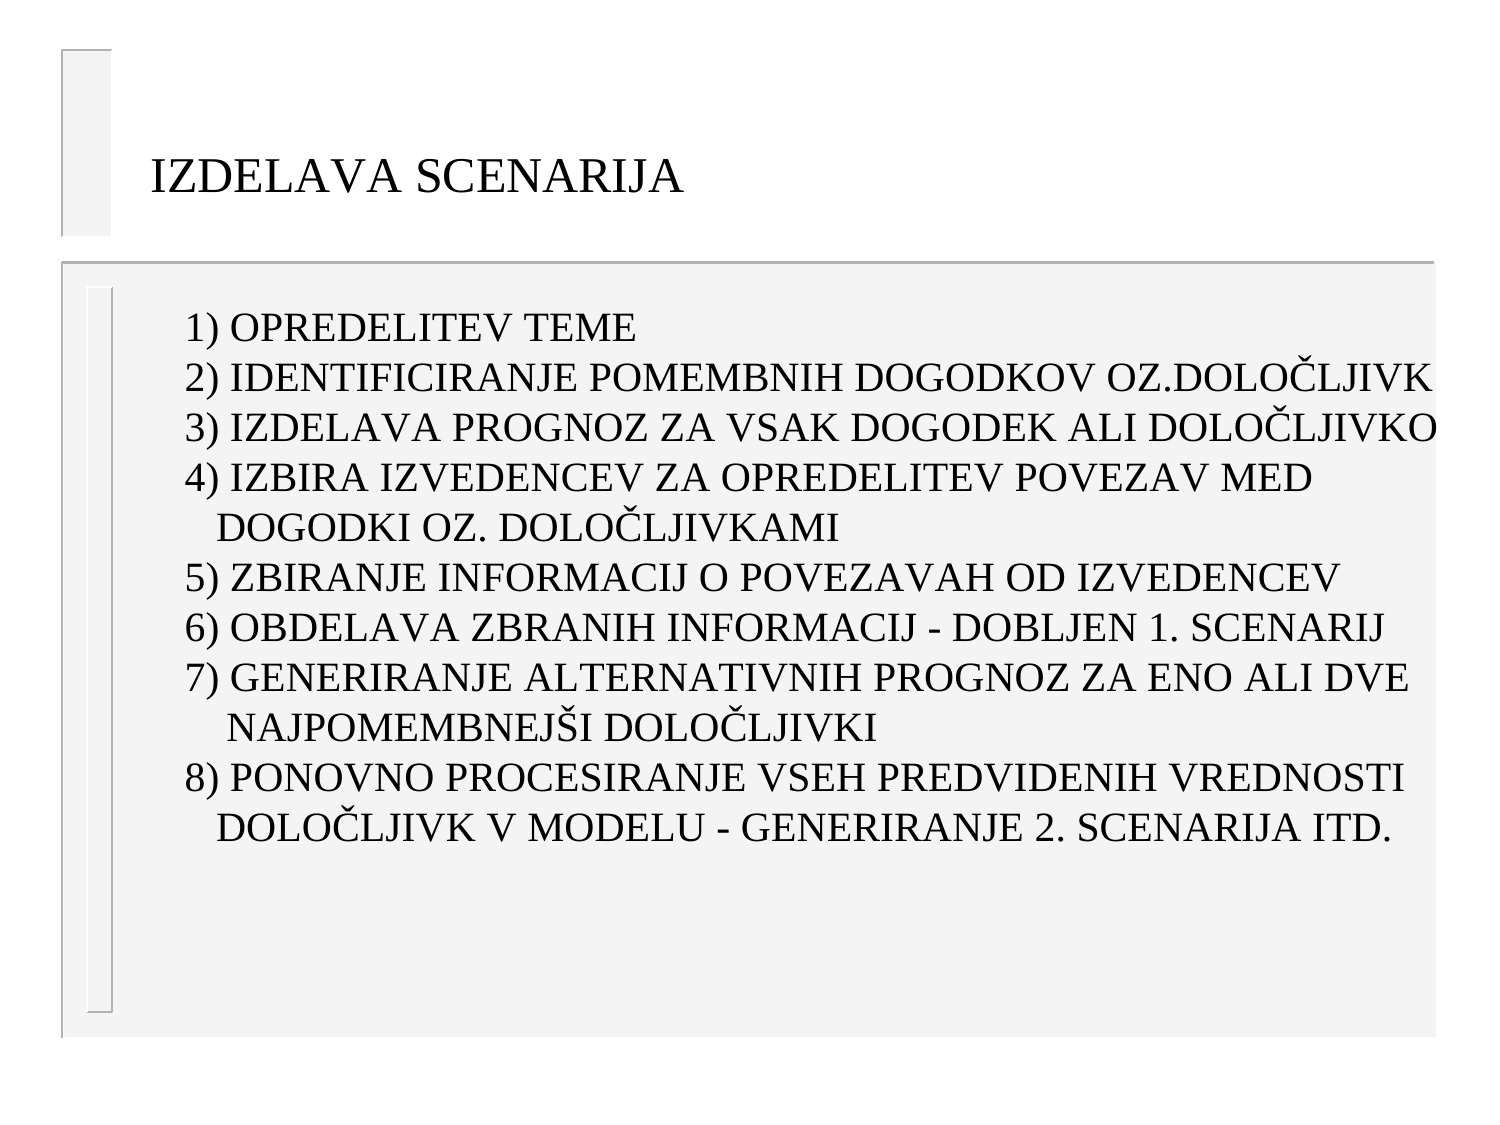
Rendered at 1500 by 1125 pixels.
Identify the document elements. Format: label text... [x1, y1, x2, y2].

text_box IZDELAVA SCENARIJA [135, 134, 700, 211]
text_box 1) OPREDELITEV TEME 2) IDENTIFICIRANJE POMEMBNIH DOGODKOV OZ.DOLOČLJIVK 3) IZDELAVA PROGNOZ ZA VSAK DOGODEK ALI DOLOČLJIVKO 4) IZBIRA IZVEDENCEV ZA OPREDELITEV POVEZAV MED DOGODKI OZ. DOLOČLJIVKAMI 5) ZBIRANJE INFORMACIJ O POVEZAVAH OD IZVEDENCEV 6) OBDELAVA ZBRANIH INFORMACIJ - DOBLJEN 1. SCENARIJ 7) GENERIRANJE ALTERNATIVNIH PROGNOZ ZA ENO ALI DVE NAJPOMEMBNEJŠI DOLOČLJIVKI 8) PONOVNO PROCESIRANJE VSEH PREDVIDENIH VREDNOSTI DOLOČLJIVK V MODELU - GENERIRANJE 2. SCENARIJA ITD. [169, 292, 1455, 908]
